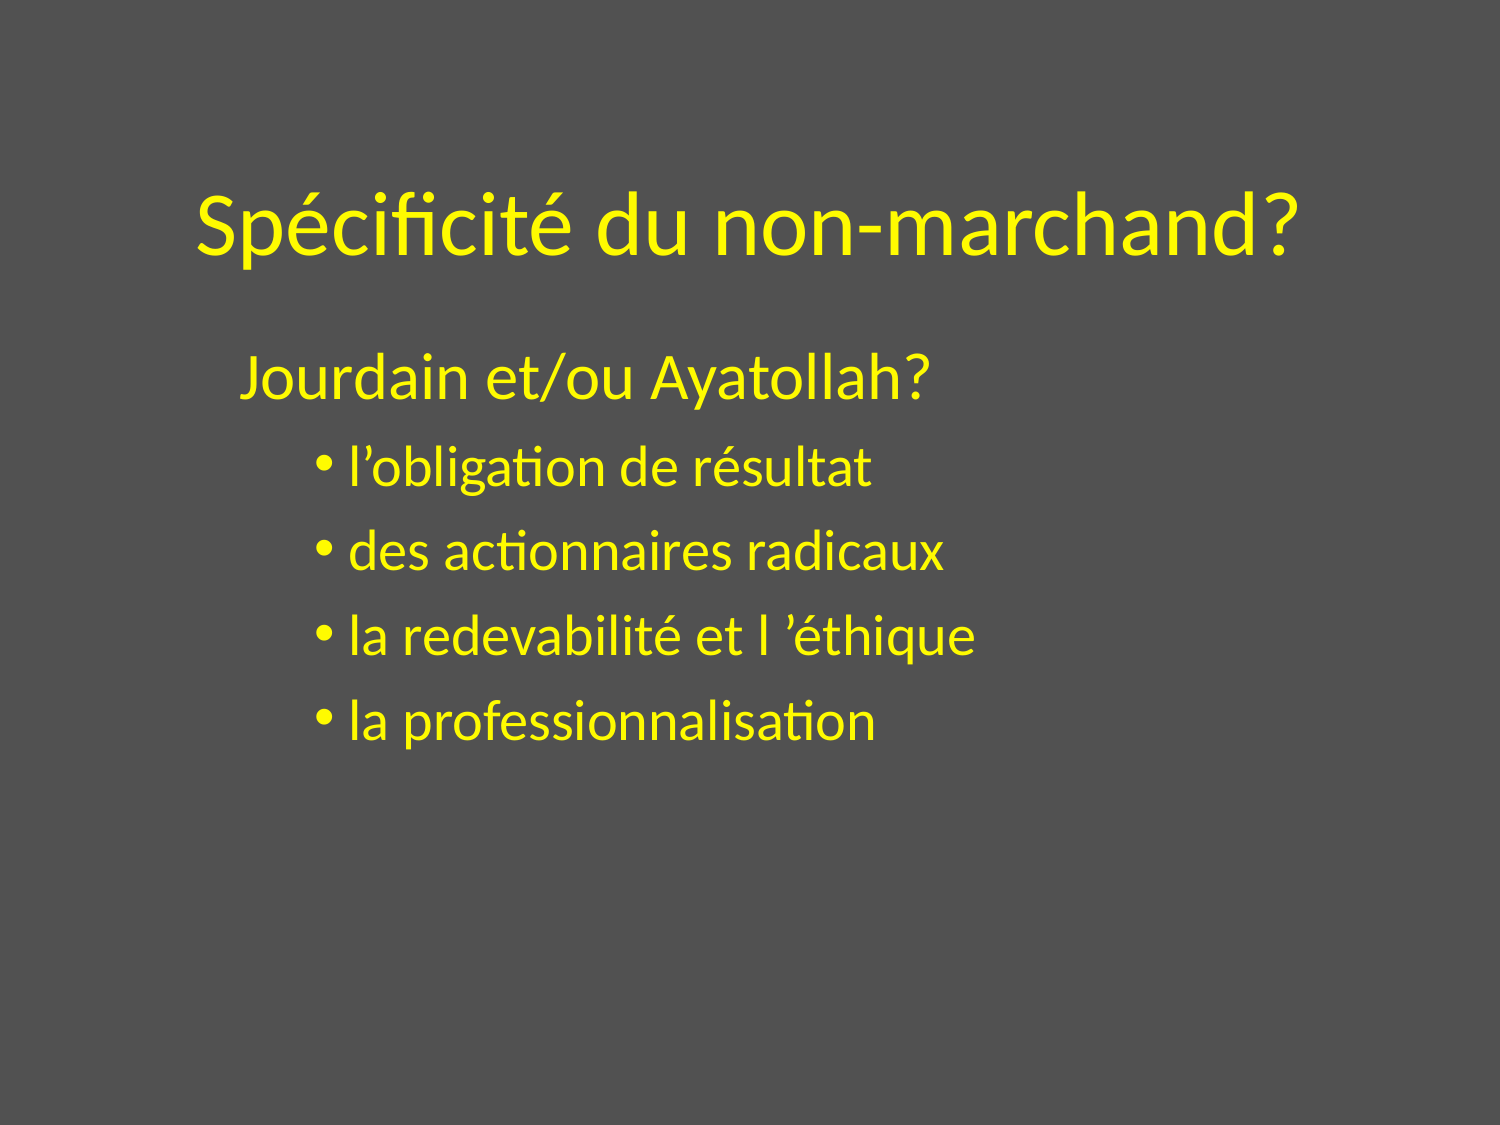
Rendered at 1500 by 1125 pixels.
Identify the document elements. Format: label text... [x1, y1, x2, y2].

title Spécificité du non-marchand? [112, 112, 1388, 325]
list Jourdain et/ou Ayatollah? l’obligation de résultat des actionnaires radicaux la redevabilité et l ’éthique la professionnalisation [225, 324, 1275, 1125]
